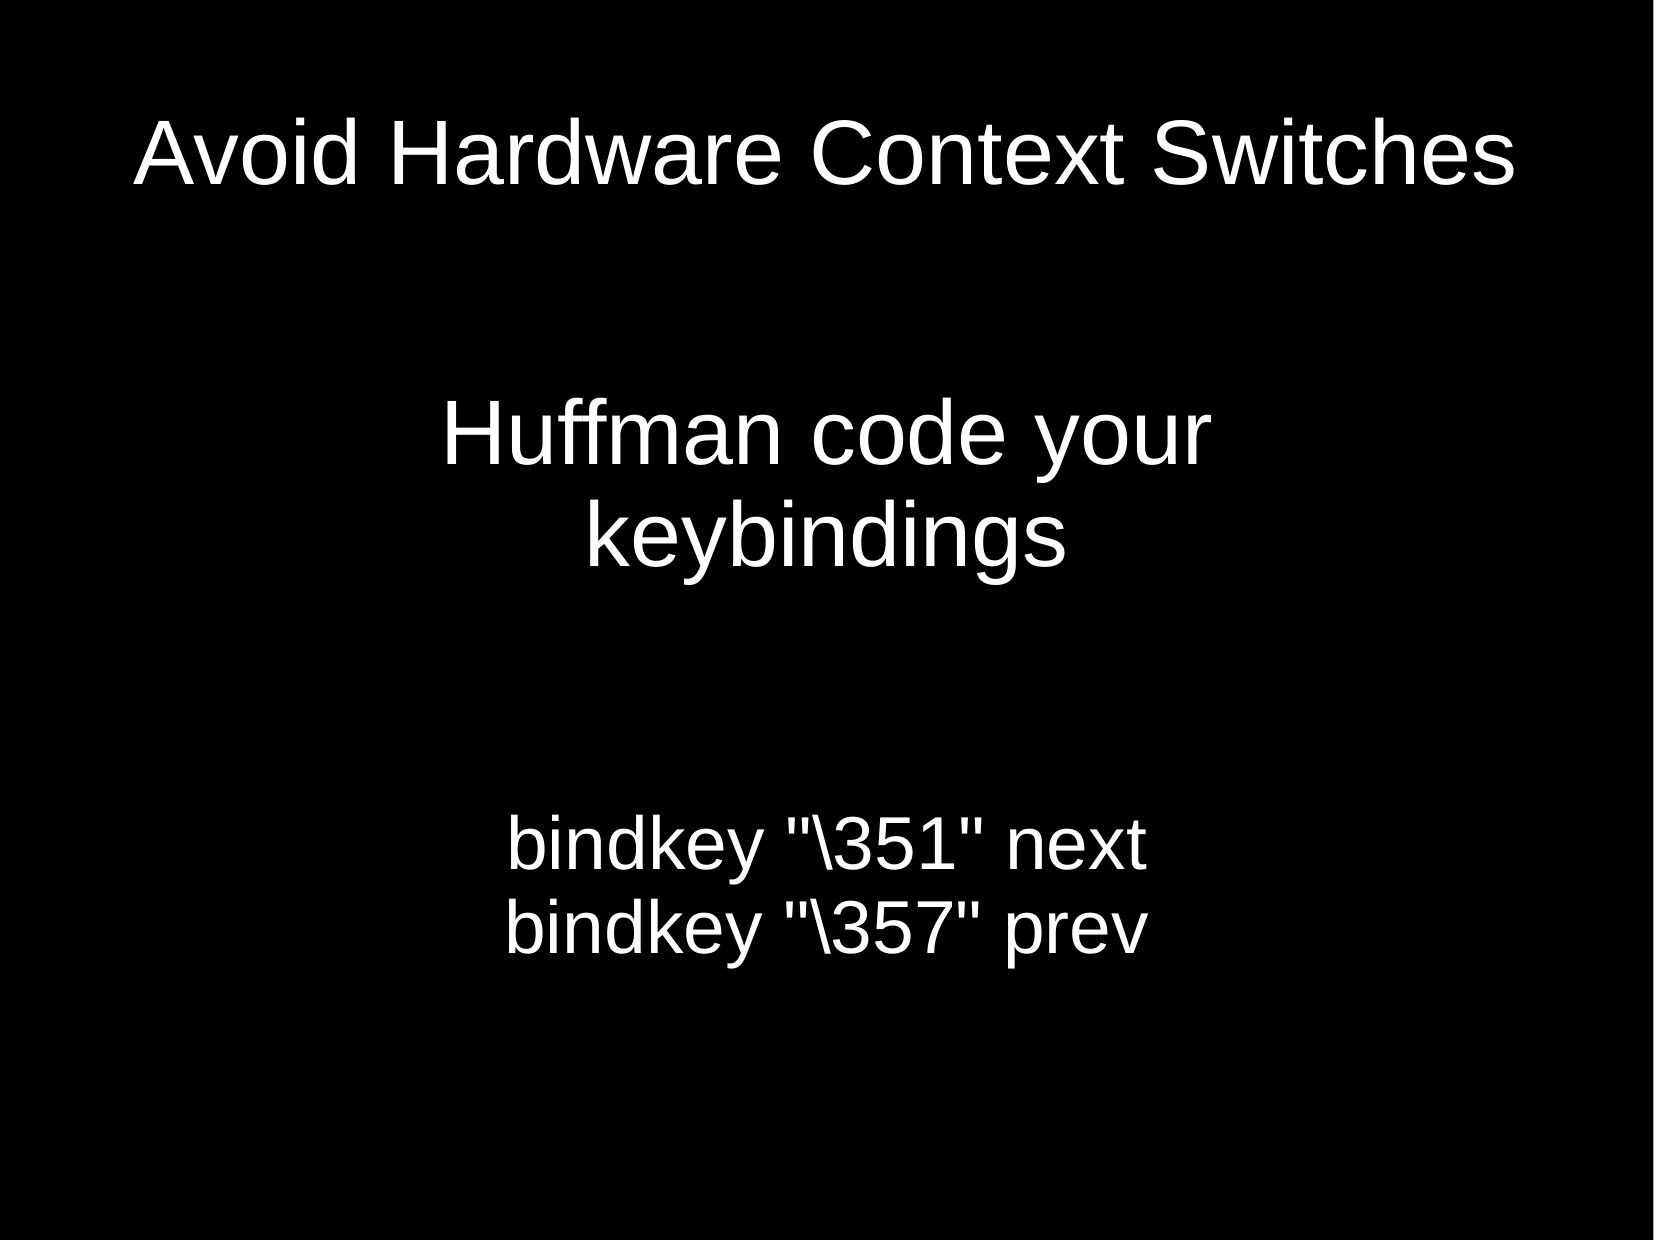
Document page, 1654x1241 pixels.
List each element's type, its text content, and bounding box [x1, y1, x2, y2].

title Avoid Hardware Context Switches [82, 56, 1571, 250]
title Huffman code your keybindings [82, 381, 1571, 587]
title bindkey "\351" next bindkey "\357" prev [82, 789, 1571, 982]
